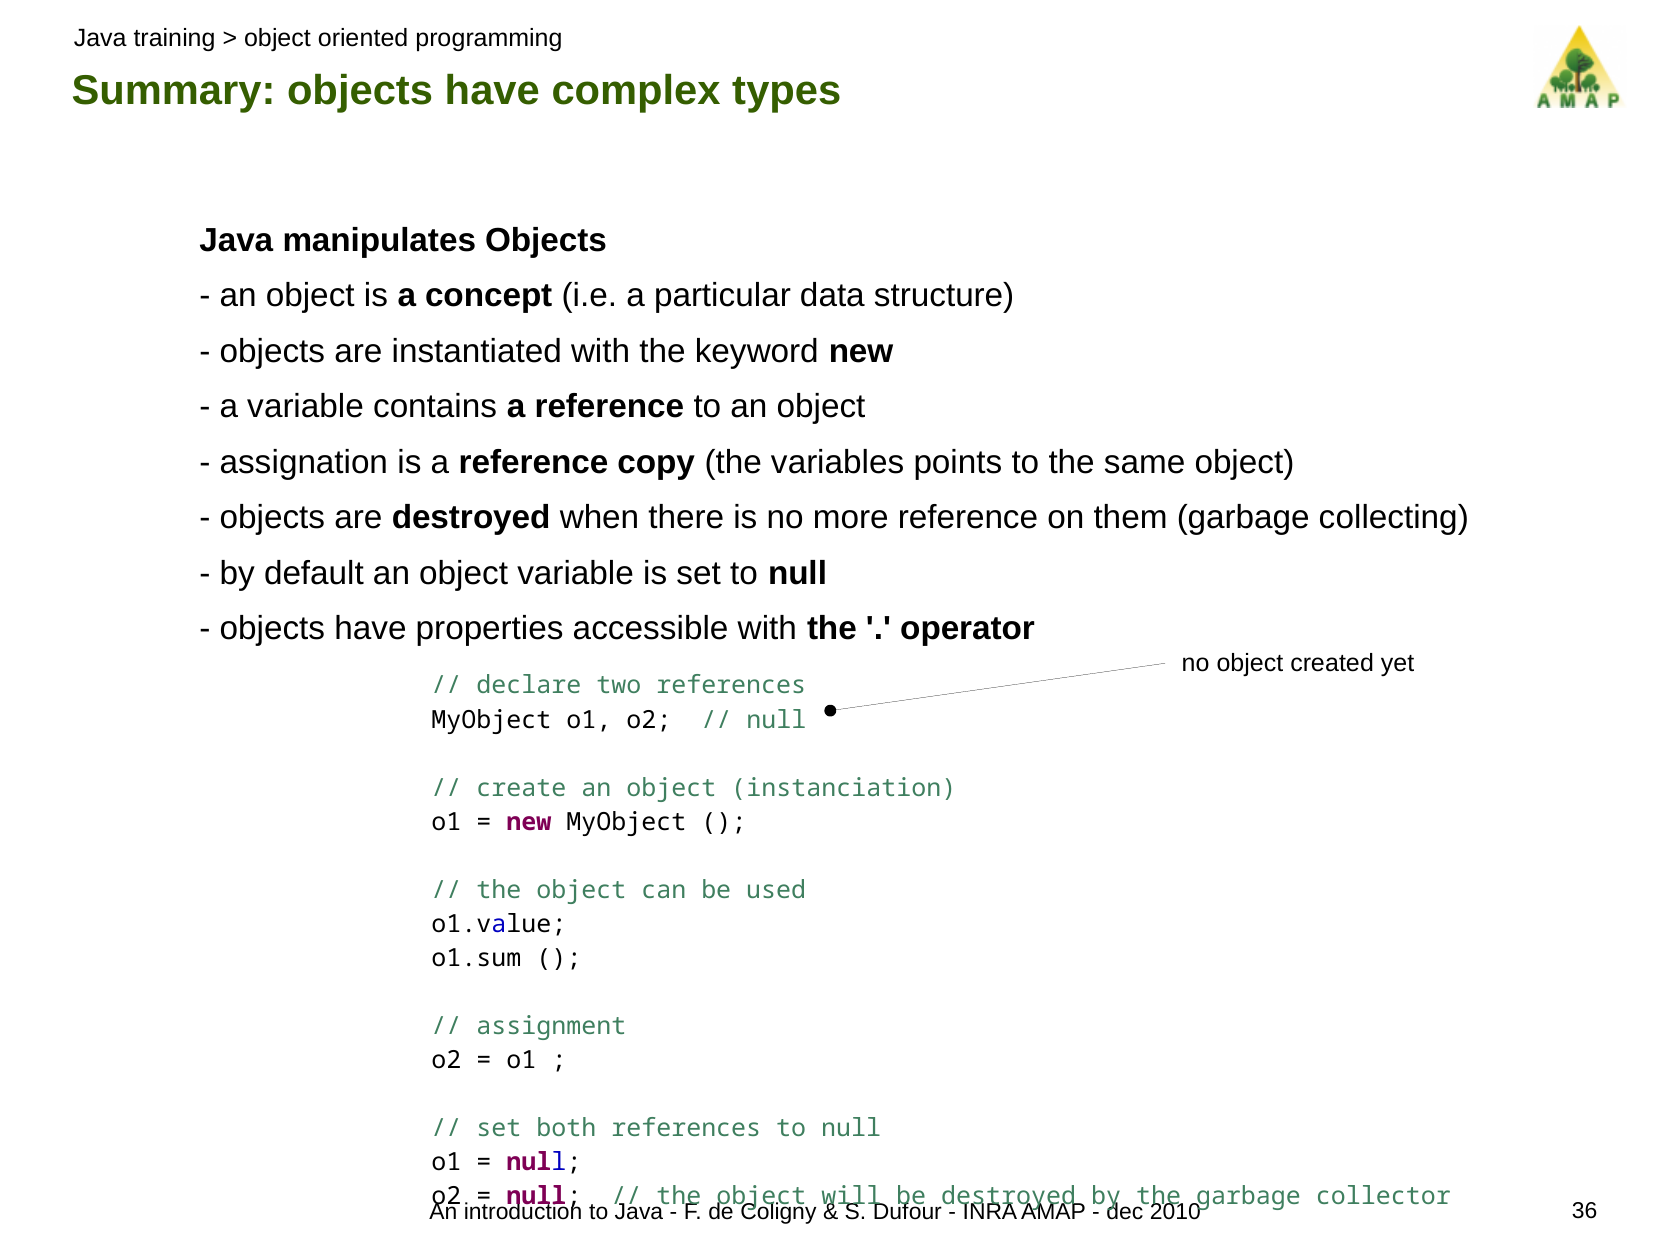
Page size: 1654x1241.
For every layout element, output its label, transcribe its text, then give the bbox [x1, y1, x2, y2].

picture [1533, 25, 1627, 108]
text_box Java manipulates Objects - an object is a concept (i.e. a particular data structure) - objects are instantiated with the keyword new - a variable contains a reference to an object - assignation is a reference copy (the variables points to the same object) - objects are destroyed when there is no more reference on them (garbage collecting) - by default an object variable is set to null - objects have properties accessible with the '.' operator [184, 195, 1566, 636]
text_box // declare two references MyObject o1, o2; // null // create an object (instanciation) o1 = new MyObject (); // the object can be used o1.value; o1.sum (); // assignment o2 = o1 ; // set both references to null o1 = null; o2 = null; // the object will be destroyed by the garbage collector [416, 659, 1515, 1194]
text_box no object created yet [1166, 641, 1573, 685]
text_box Java training > object oriented programming [59, 16, 1004, 60]
text_box Summary: objects have complex types [56, 59, 1120, 121]
